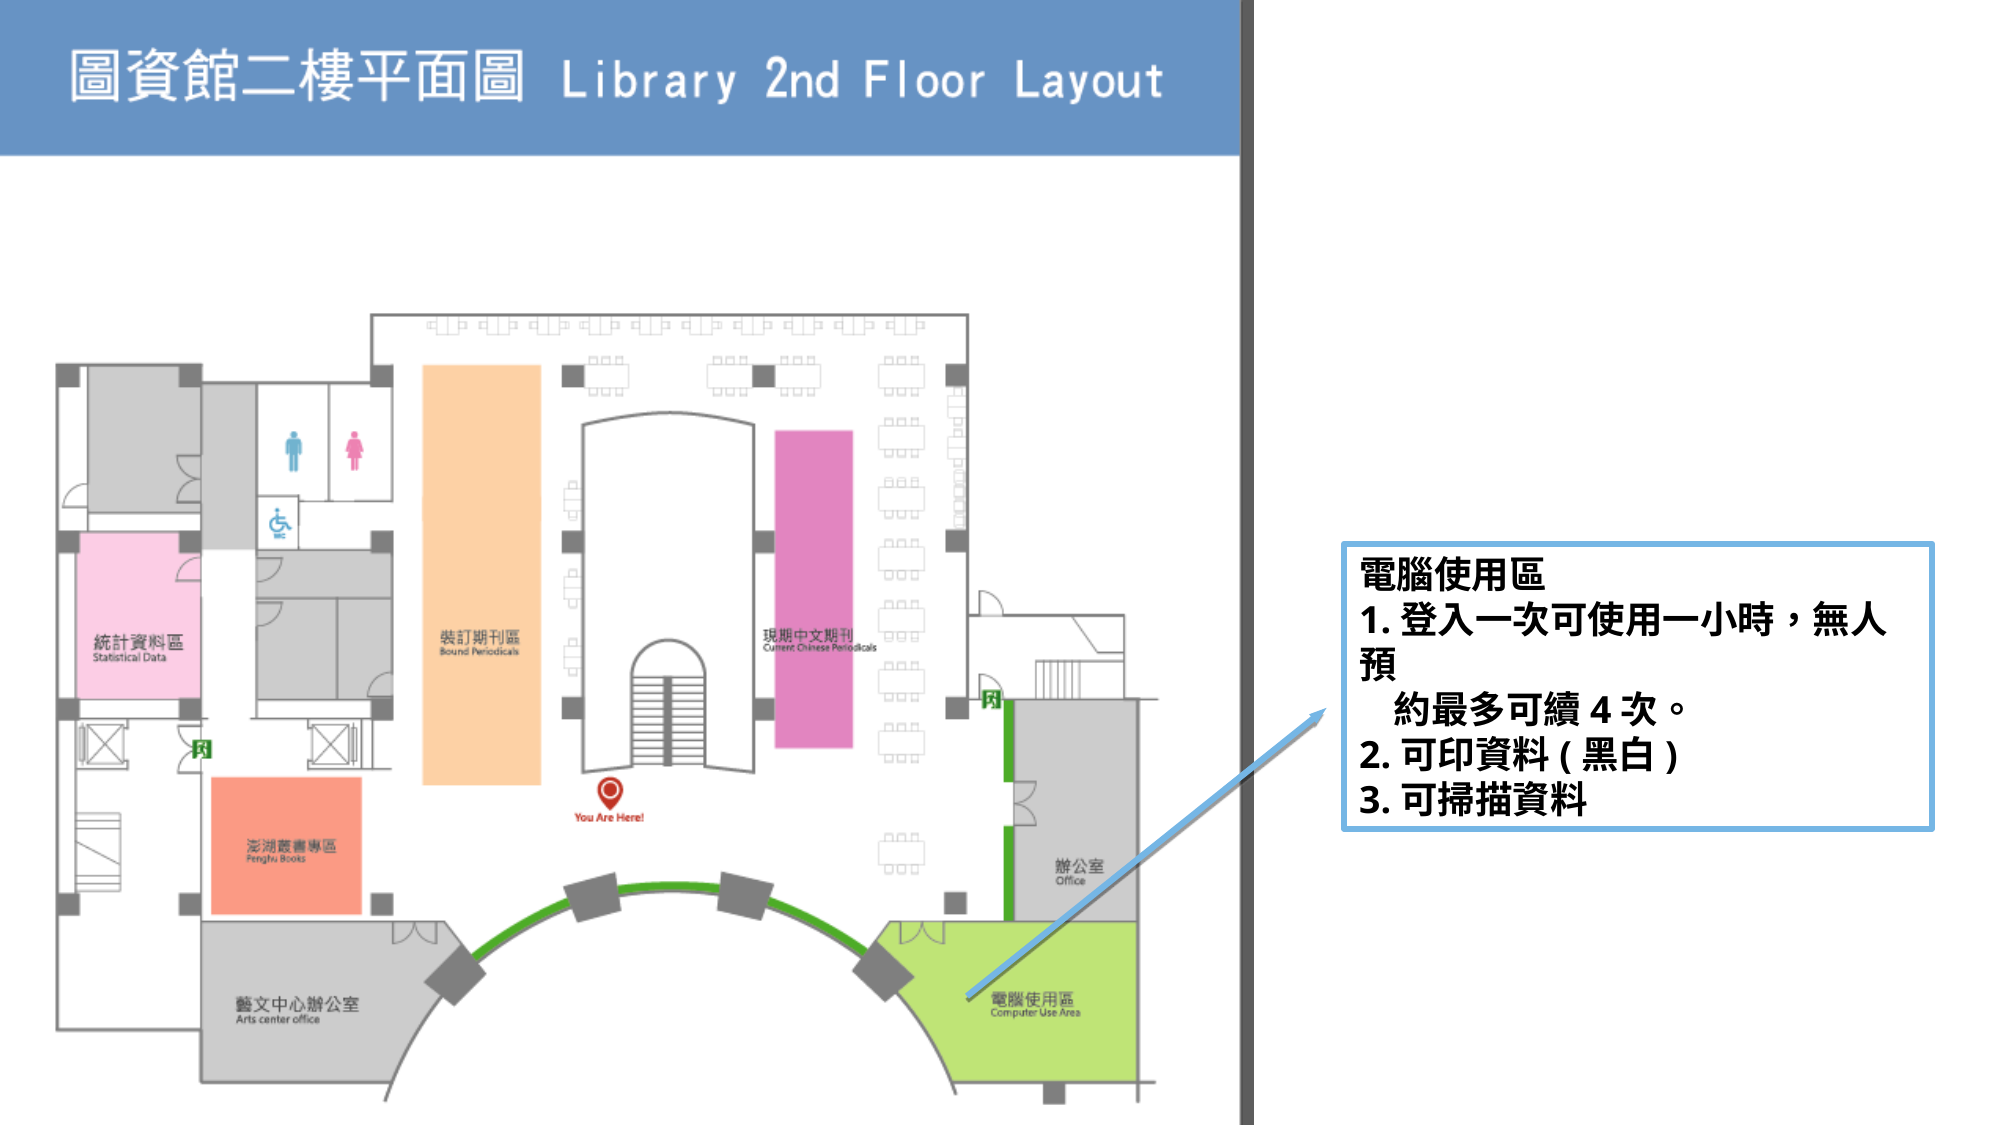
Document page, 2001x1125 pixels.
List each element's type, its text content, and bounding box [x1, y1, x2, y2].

text_box 電腦使用區 1.登入一次可使用一小時，無人預 約最多可續4次。 2.可印資料(黑白) 3.可掃描資料 [1344, 543, 1932, 787]
picture [0, 0, 1254, 1125]
